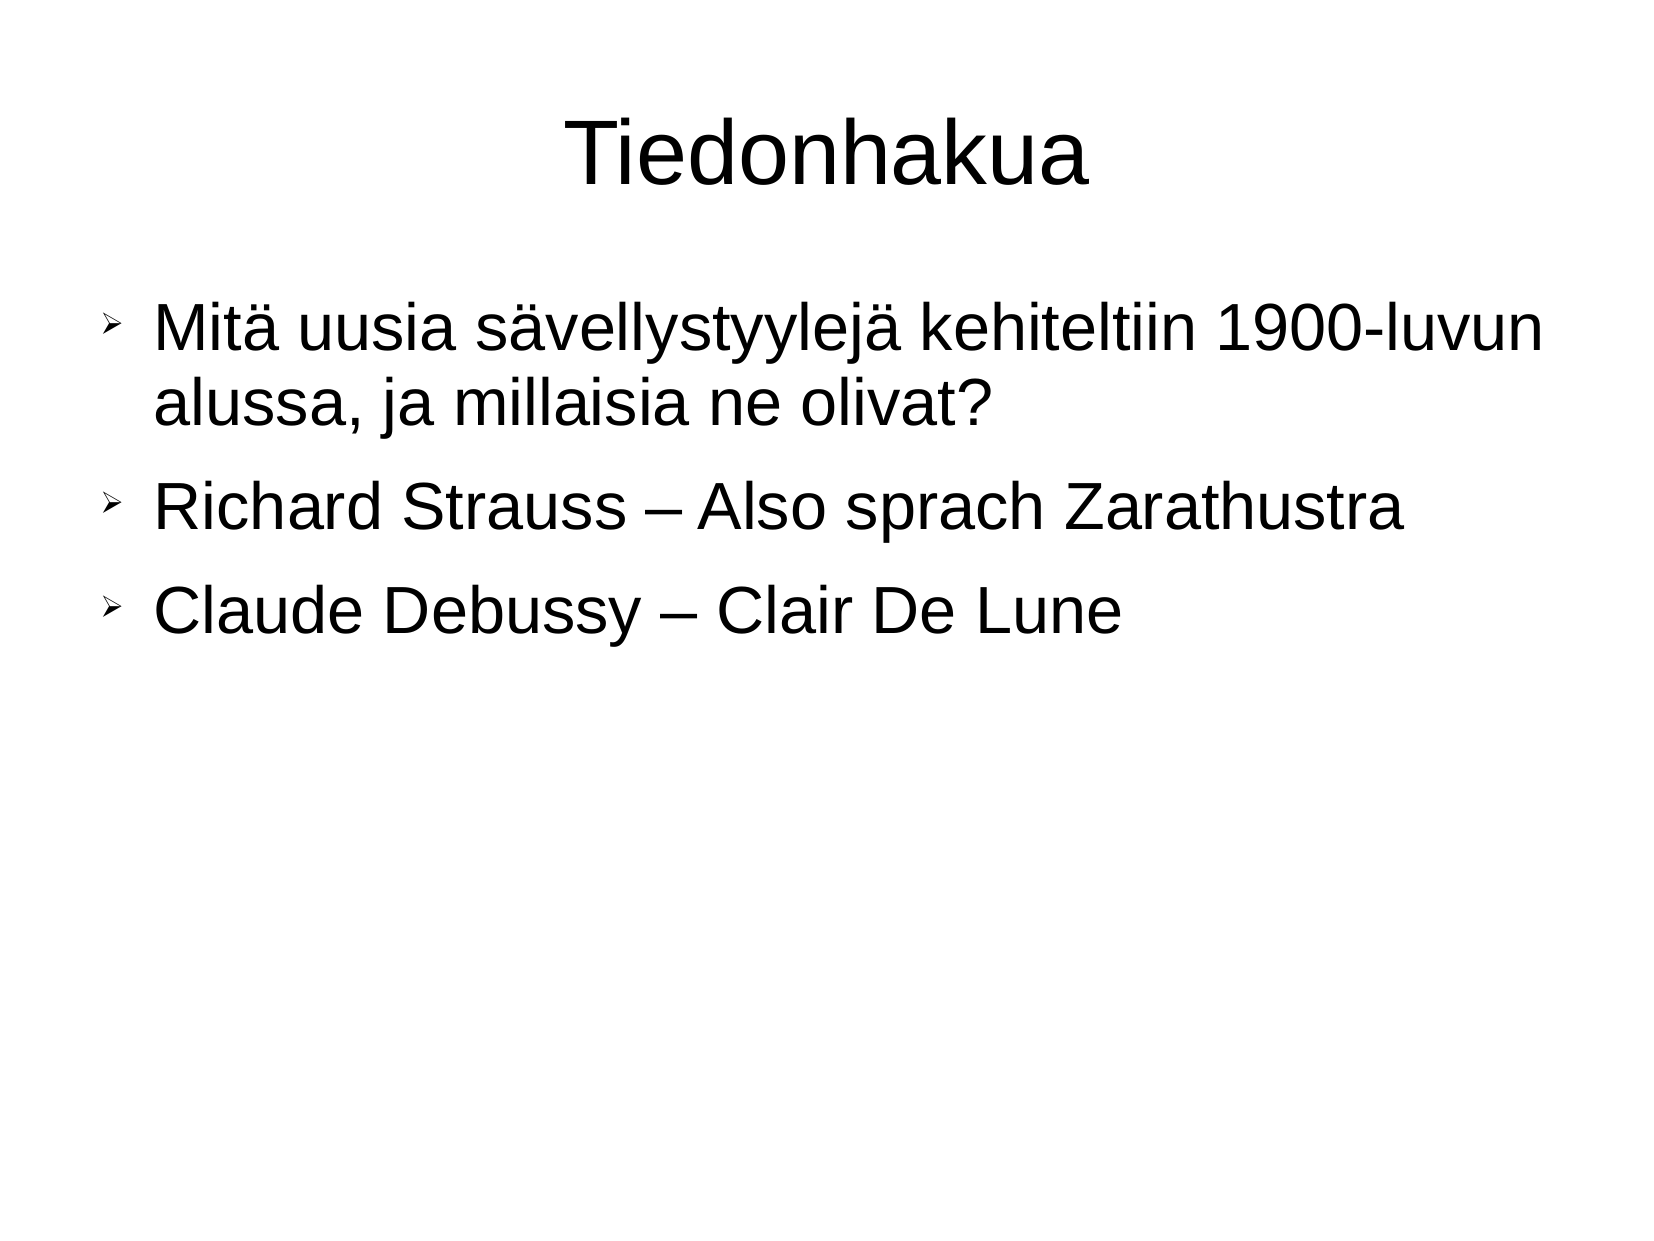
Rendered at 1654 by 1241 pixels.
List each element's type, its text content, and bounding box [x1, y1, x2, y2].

title Tiedonhakua [82, 49, 1571, 257]
list Mitä uusia sävellystyylejä kehiteltiin 1900-luvun alussa, ja millaisia ne olivat? Richard Strauss – Also sprach Zarathustra Claude Debussy – Clair De Lune [82, 290, 1571, 1010]
